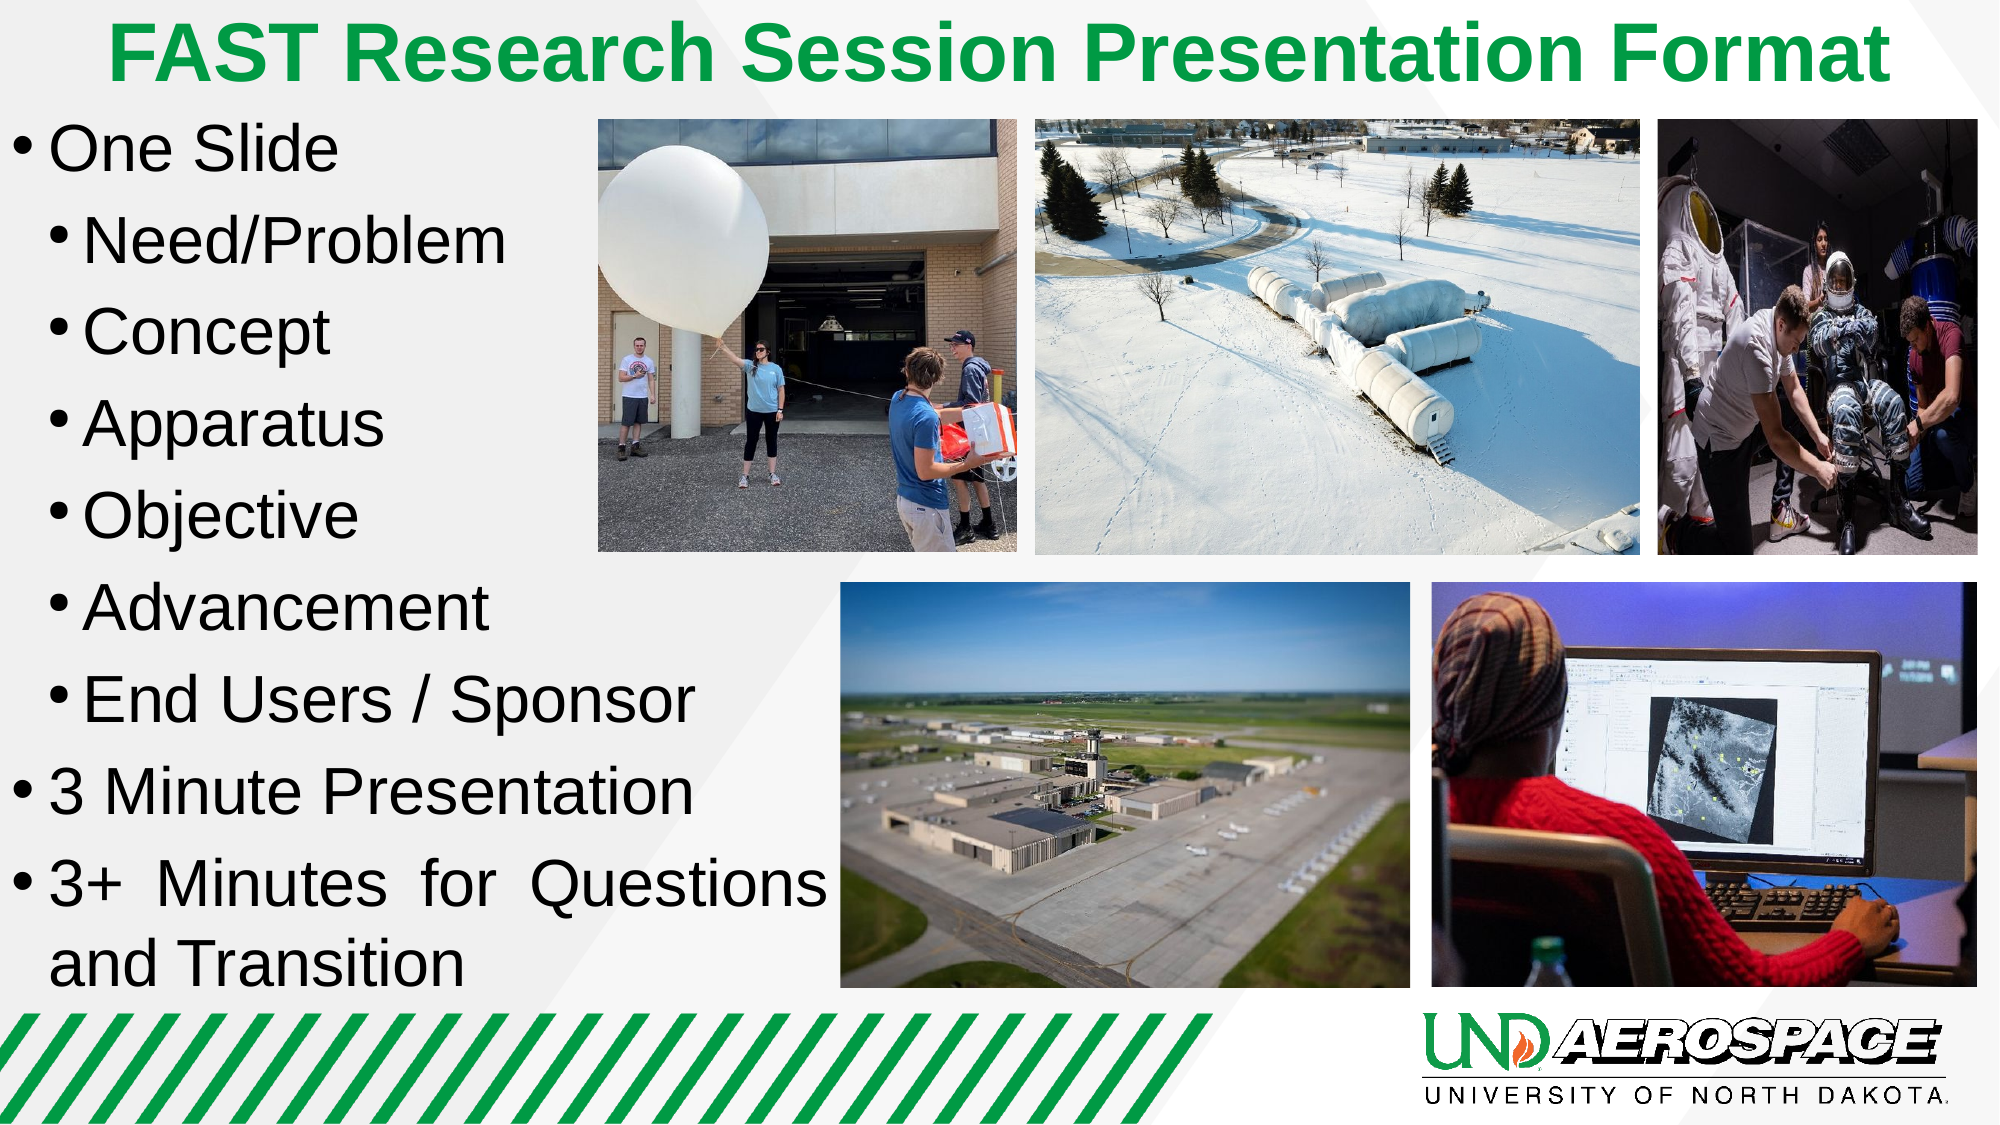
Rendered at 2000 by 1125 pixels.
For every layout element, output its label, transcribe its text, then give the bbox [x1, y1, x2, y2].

text_box FAST Research Session Presentation Format [0, 0, 2000, 96]
text_box One Slide Need/Problem Concept Apparatus Objective Advancement End Users / Sponsor 3 Minute Presentation 3+ Minutes for Questions and Transition [0, 97, 845, 1012]
picture [0, 96, 2000, 1125]
